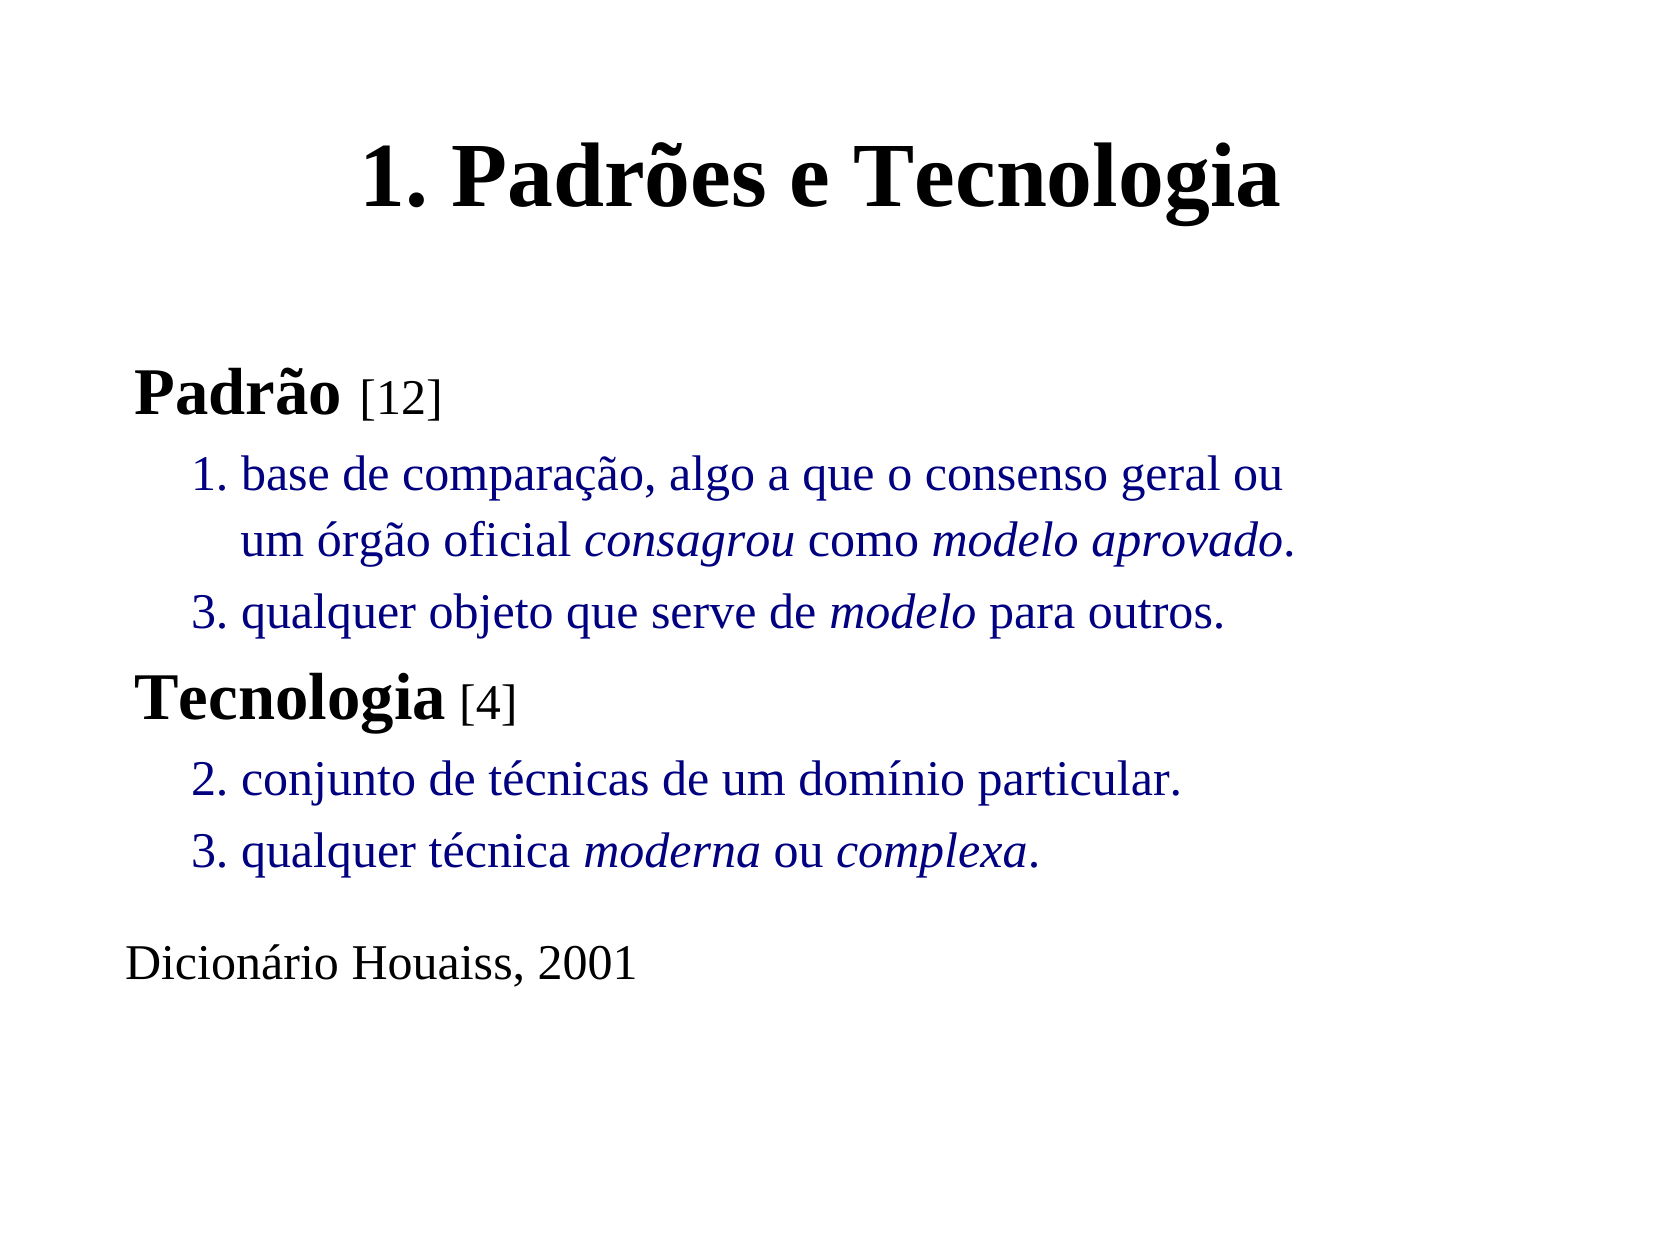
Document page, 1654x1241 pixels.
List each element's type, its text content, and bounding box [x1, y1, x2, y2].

text_box Padrão [12] 1. base de comparação, algo a que o consenso geral ou um órgão oficial consagrou como modelo aprovado. 3. qualquer objeto que serve de modelo para outros. Tecnologia [4] 2. conjunto de técnicas de um domínio particular. 3. qualquer técnica moderna ou complexa. Dicionário Houaiss, 2001 [125, 339, 1546, 1045]
title 1. Padrões e Tecnologia [100, 81, 1543, 269]
